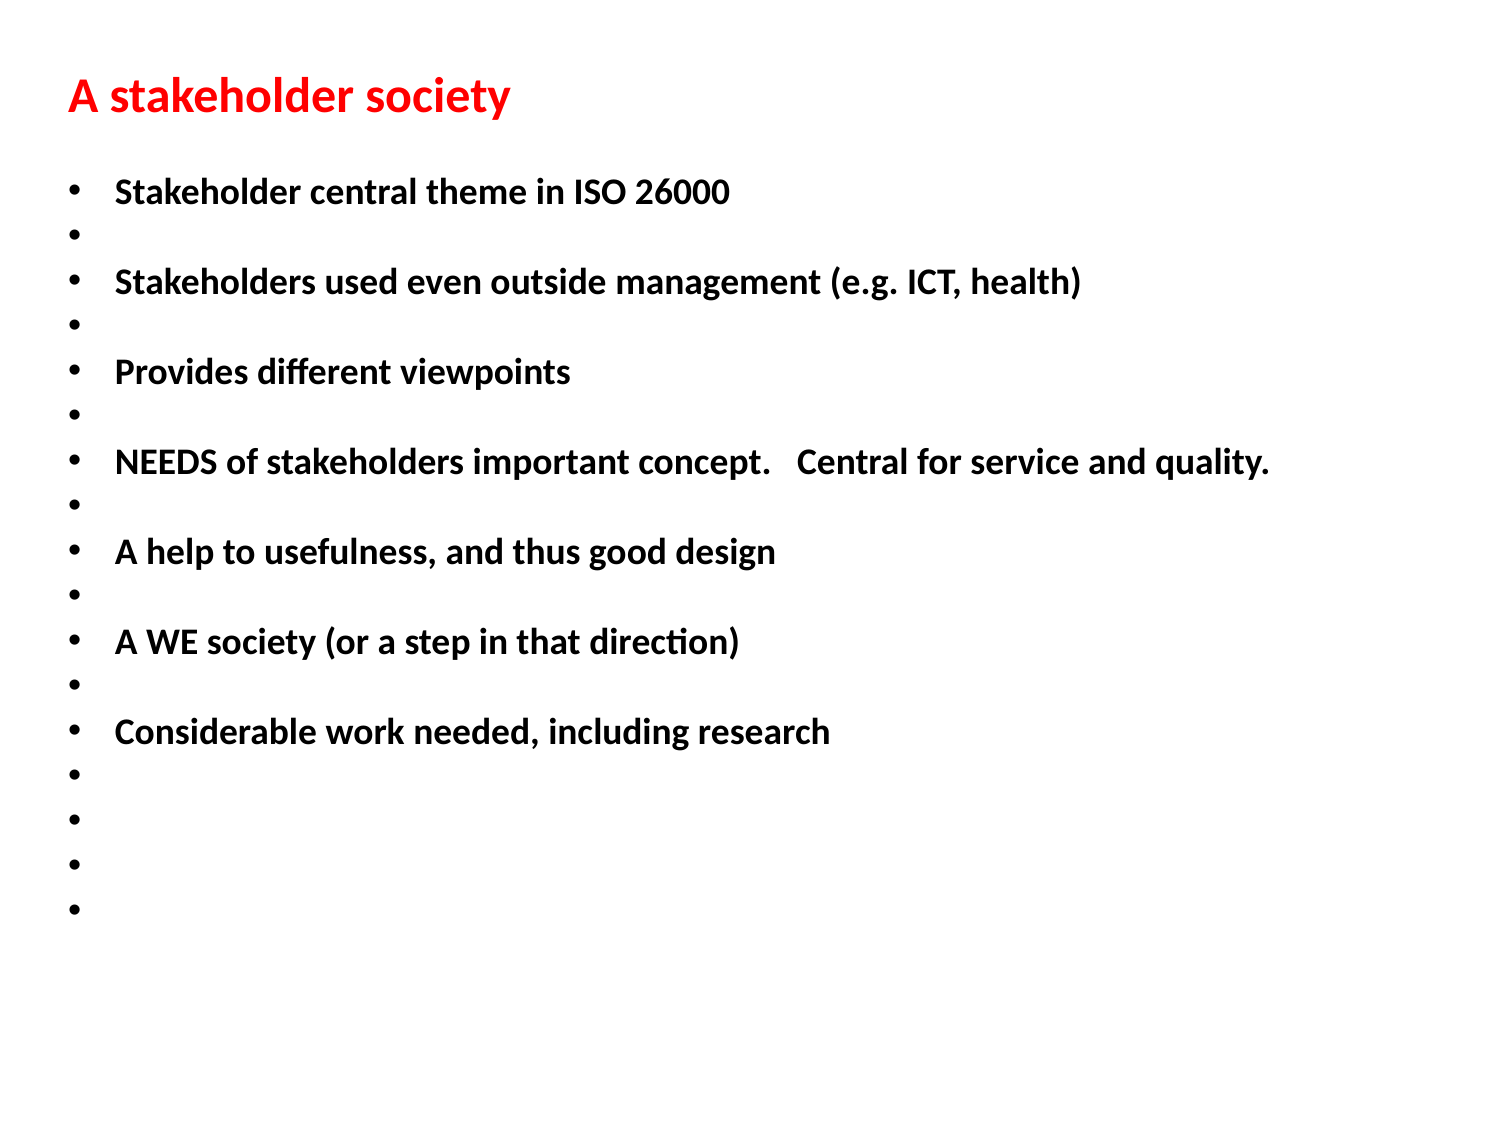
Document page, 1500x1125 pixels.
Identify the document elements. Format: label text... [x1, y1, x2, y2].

text_box A stakeholder society Stakeholder central theme in ISO 26000 Stakeholders used even outside management (e.g. ICT, health) Provides different viewpoints NEEDS of stakeholders important concept. Central for service and quality. A help to usefulness, and thus good design A WE society (or a step in that direction) Considerable work needed, including research [53, 54, 1483, 949]
